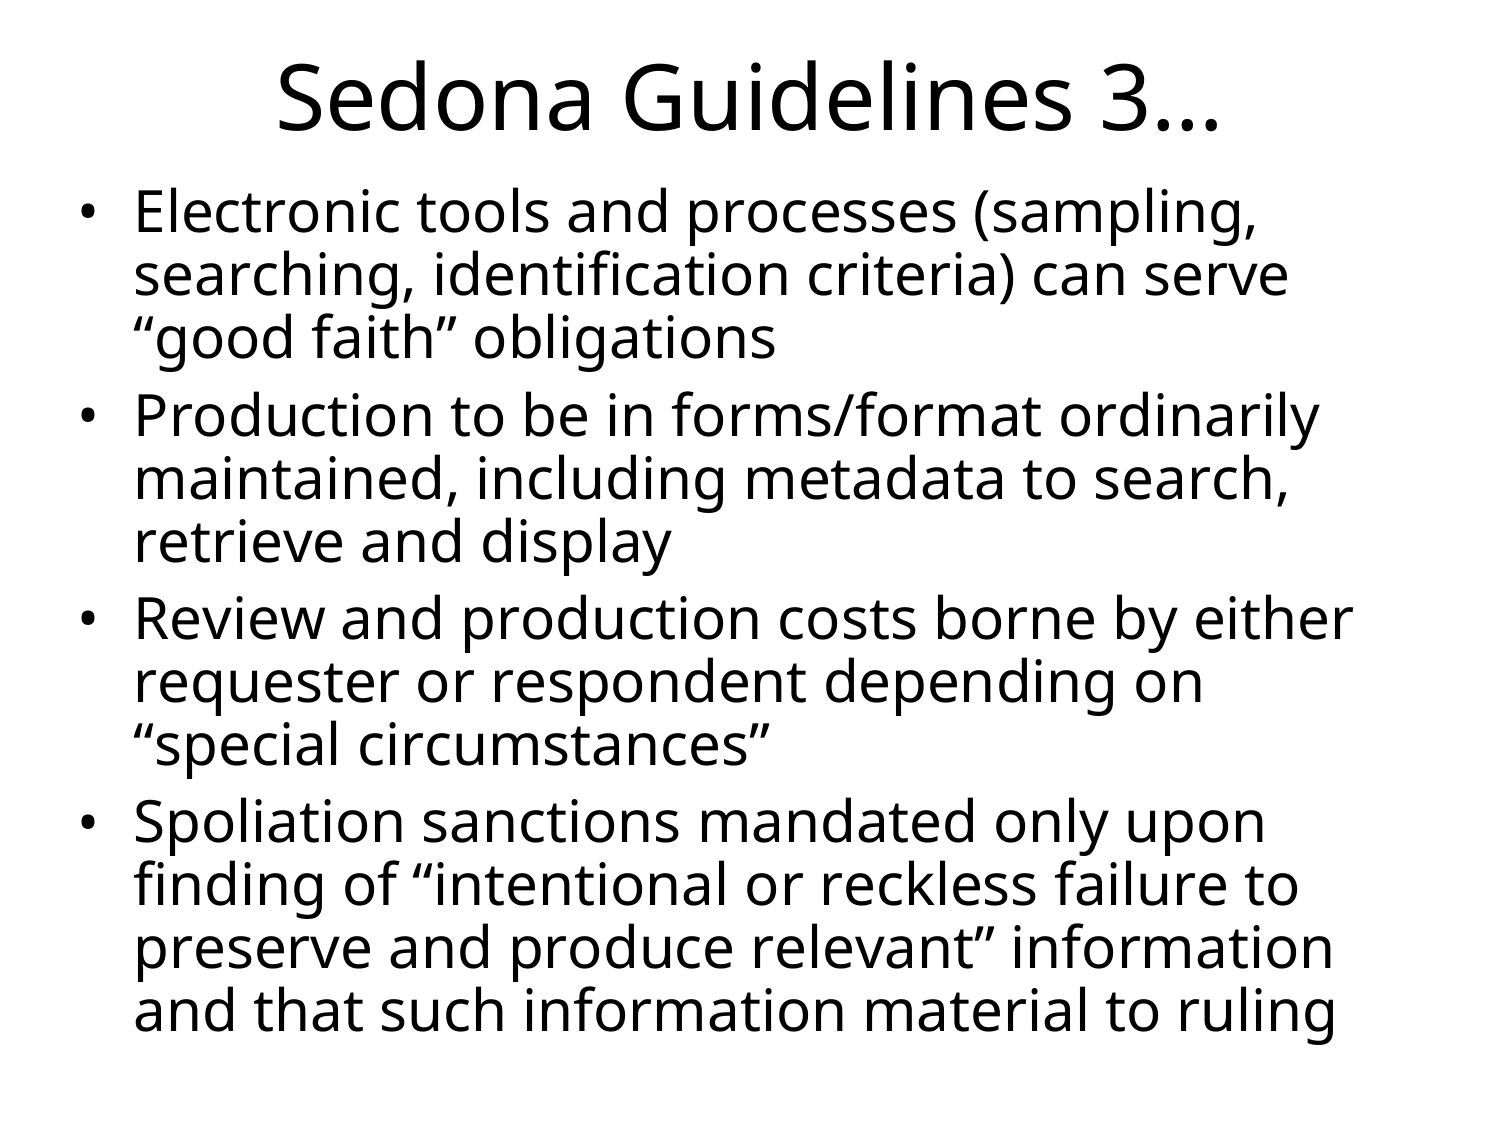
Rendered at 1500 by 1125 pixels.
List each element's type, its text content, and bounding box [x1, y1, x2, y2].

title Sedona Guidelines 3… [112, 0, 1388, 174]
list Electronic tools and processes (sampling, searching, identification criteria) can serve “good faith” obligations Production to be in forms/format ordinarily maintained, including metadata to search, retrieve and display Review and production costs borne by either requester or respondent depending on “special circumstances” Spoliation sanctions mandated only upon finding of “intentional or reckless failure to preserve and produce relevant” information and that such information material to ruling [62, 174, 1438, 1053]
